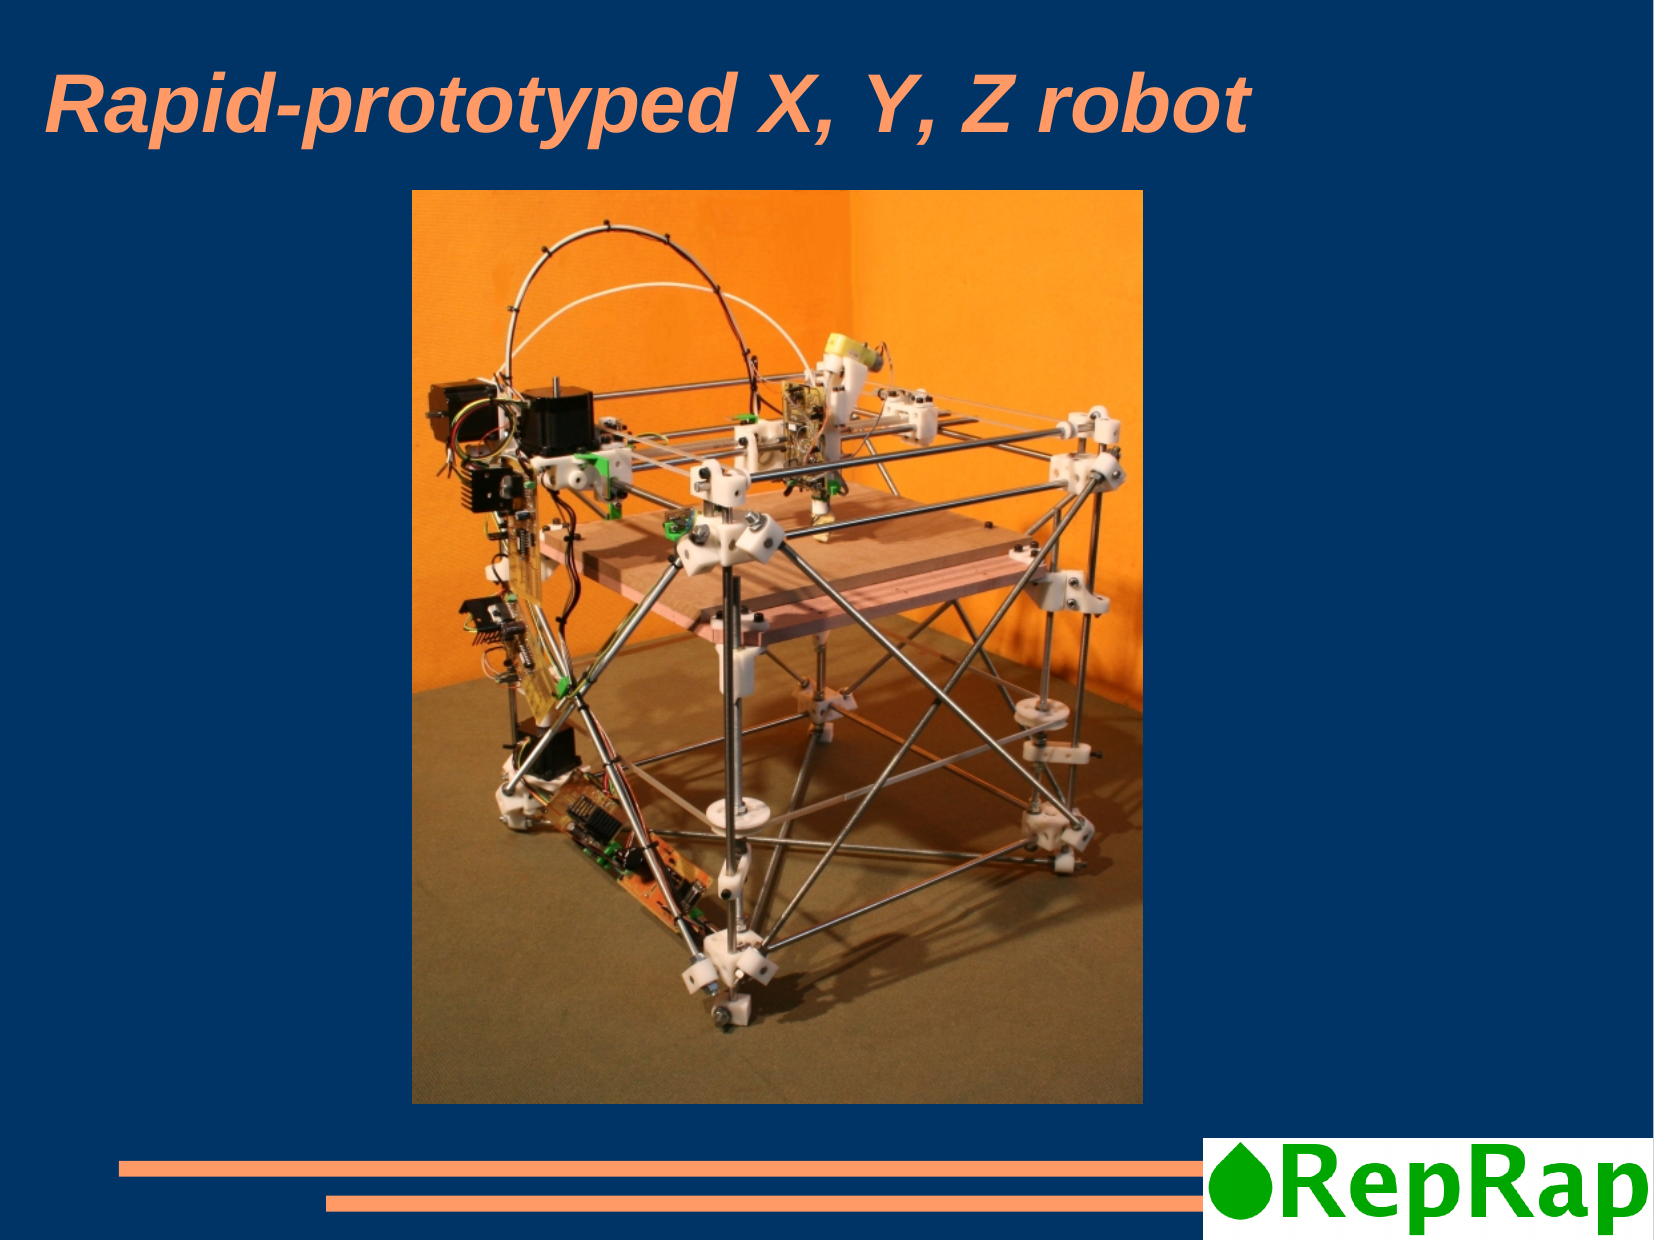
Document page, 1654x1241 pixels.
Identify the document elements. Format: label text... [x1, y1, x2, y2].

title Rapid-prototyped X, Y, Z robot [44, 0, 1574, 208]
picture [412, 190, 1143, 1104]
picture [1203, 1138, 1654, 1241]
